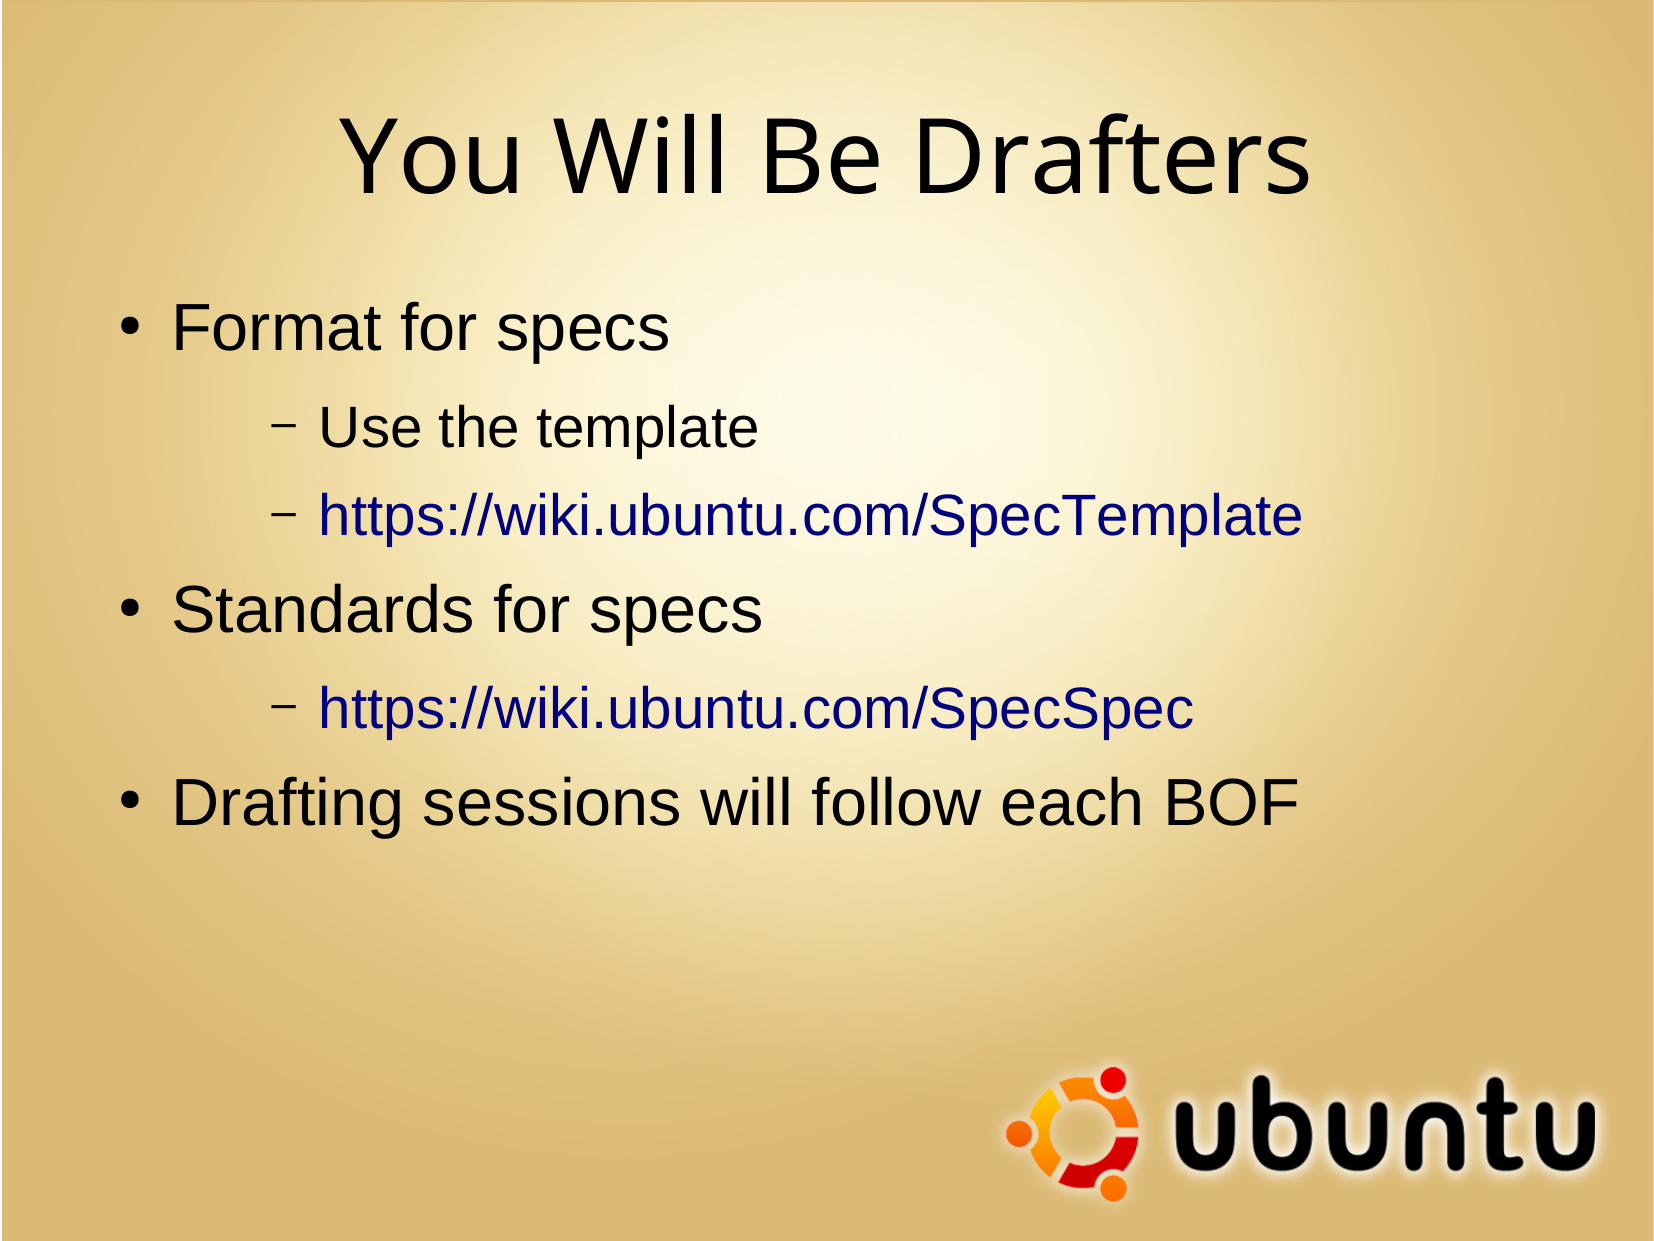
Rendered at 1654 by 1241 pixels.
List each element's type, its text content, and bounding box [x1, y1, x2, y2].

list Format for specs Use the template https://wiki.ubuntu.com/SpecTemplate Standards for specs https://wiki.ubuntu.com/SpecSpec Drafting sessions will follow each BOF [82, 290, 1571, 1109]
title You Will Be Drafters [82, 49, 1571, 257]
picture [2, 0, 1654, 1241]
